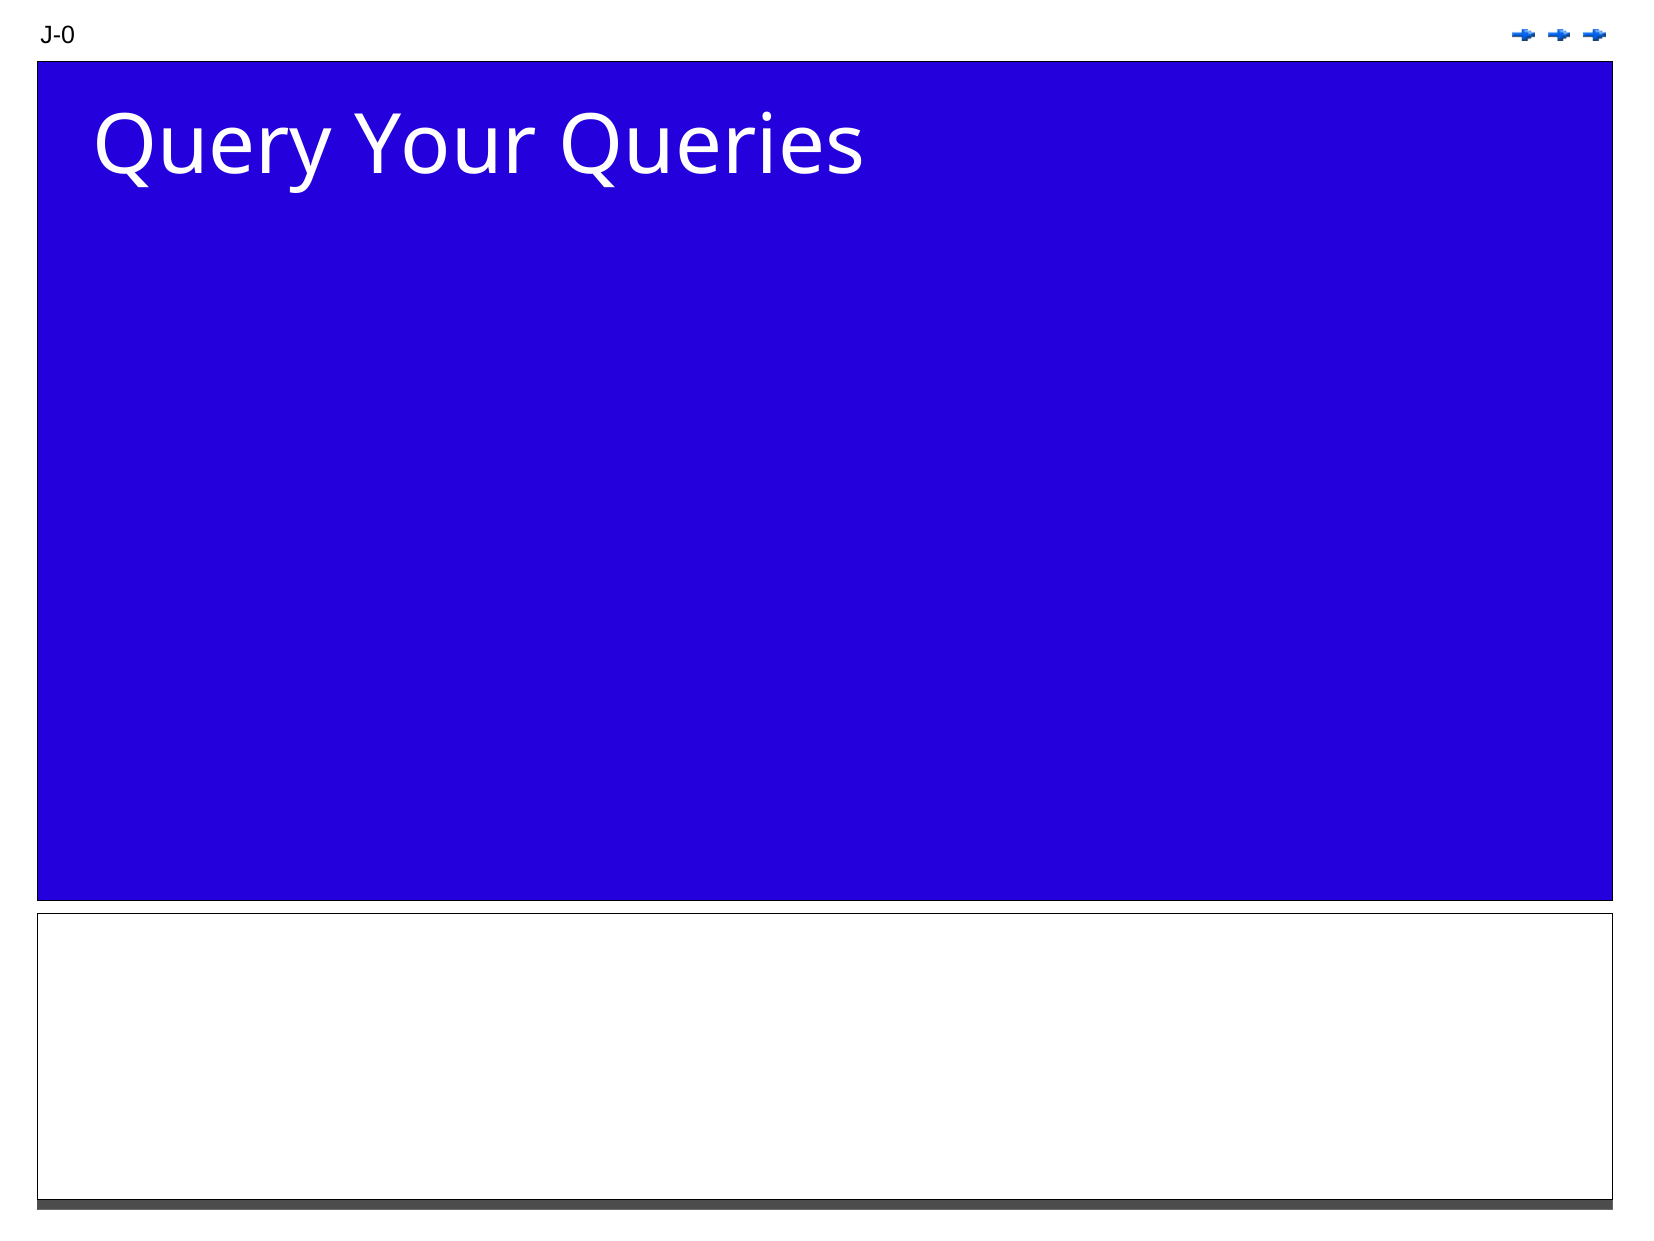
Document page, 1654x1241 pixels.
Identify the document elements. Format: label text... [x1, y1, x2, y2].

text_box Query Your Queries [77, 77, 827, 193]
text_box [37, 61, 1613, 901]
picture [1512, 29, 1535, 41]
picture [1583, 29, 1606, 41]
text_box [37, 913, 1613, 1200]
picture [1548, 29, 1570, 41]
text_box J-0 [25, 13, 91, 56]
